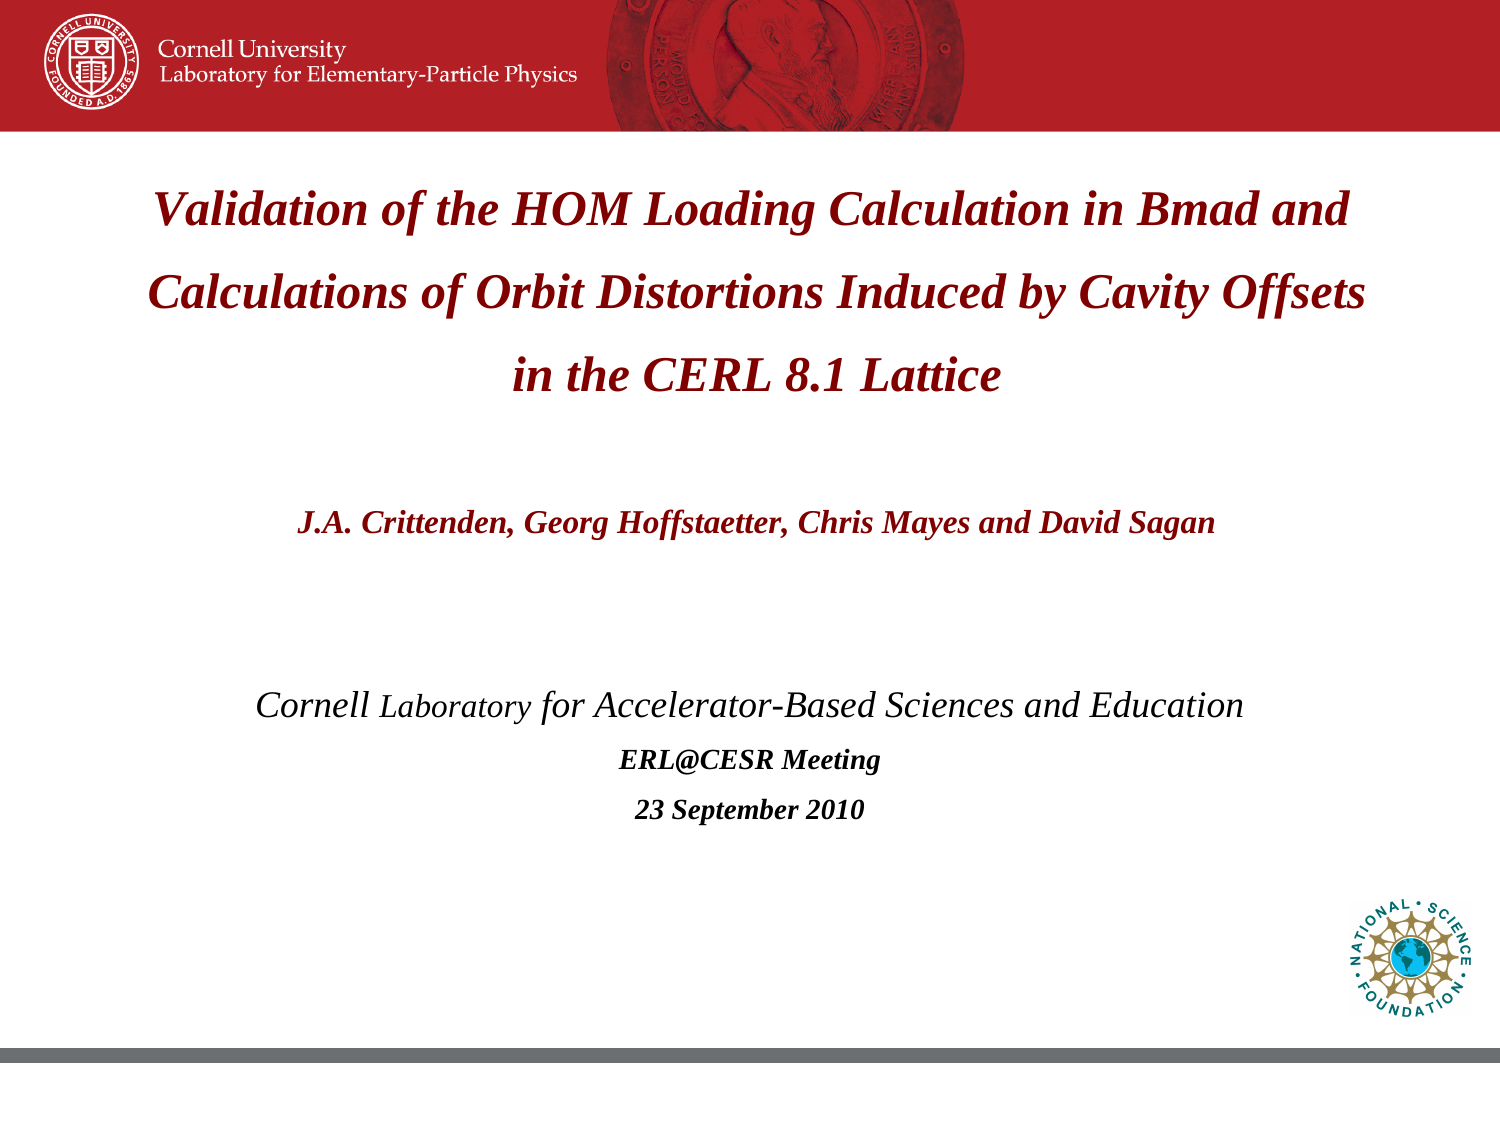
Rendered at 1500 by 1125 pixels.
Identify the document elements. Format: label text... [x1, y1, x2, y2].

picture [1350, 899, 1471, 1017]
picture [0, 0, 1500, 132]
title Validation of the HOM Loading Calculation in Bmad and Calculations of Orbit Distortions Induced by Cavity Offsets in the CERL 8.1 Lattice J.A. Crittenden, Georg Hoffstaetter, Chris Mayes and David Sagan [37, 159, 1478, 535]
subtitle Cornell Laboratory for Accelerator-Based Sciences and Education ERL@CESR Meeting 23 September 2010 [225, 675, 1276, 843]
